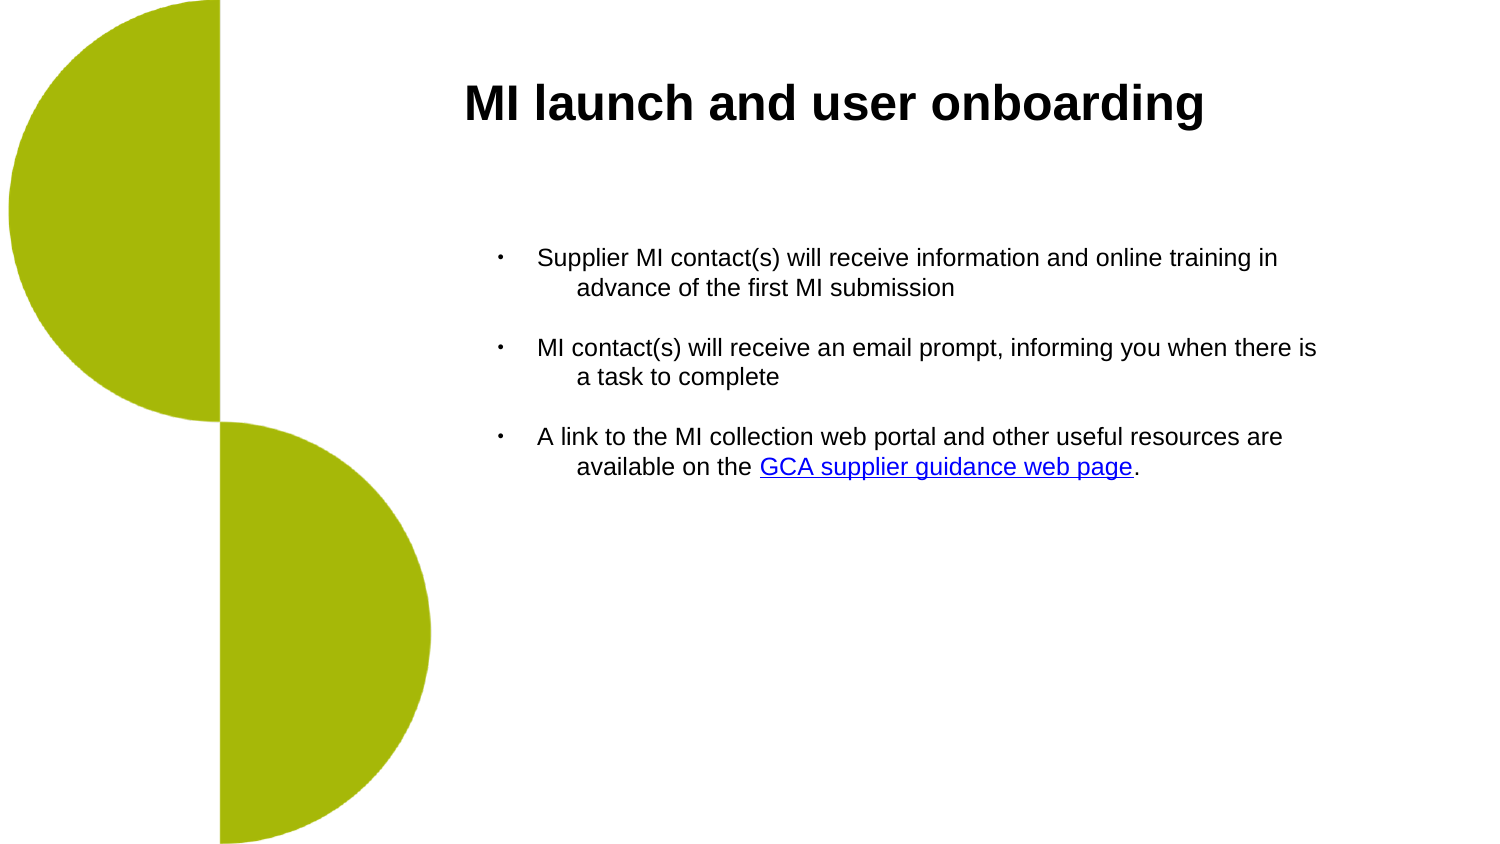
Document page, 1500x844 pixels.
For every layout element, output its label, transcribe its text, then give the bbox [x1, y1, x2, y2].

title MI launch and user onboarding [464, 70, 1390, 175]
title Supplier MI contact(s) will receive information and online training in advance of the first MI submission MI contact(s) will receive an email prompt, informing you when there is a task to complete A link to the MI collection web portal and other useful resources are available on the GCA supplier guidance web page. [464, 241, 1328, 603]
